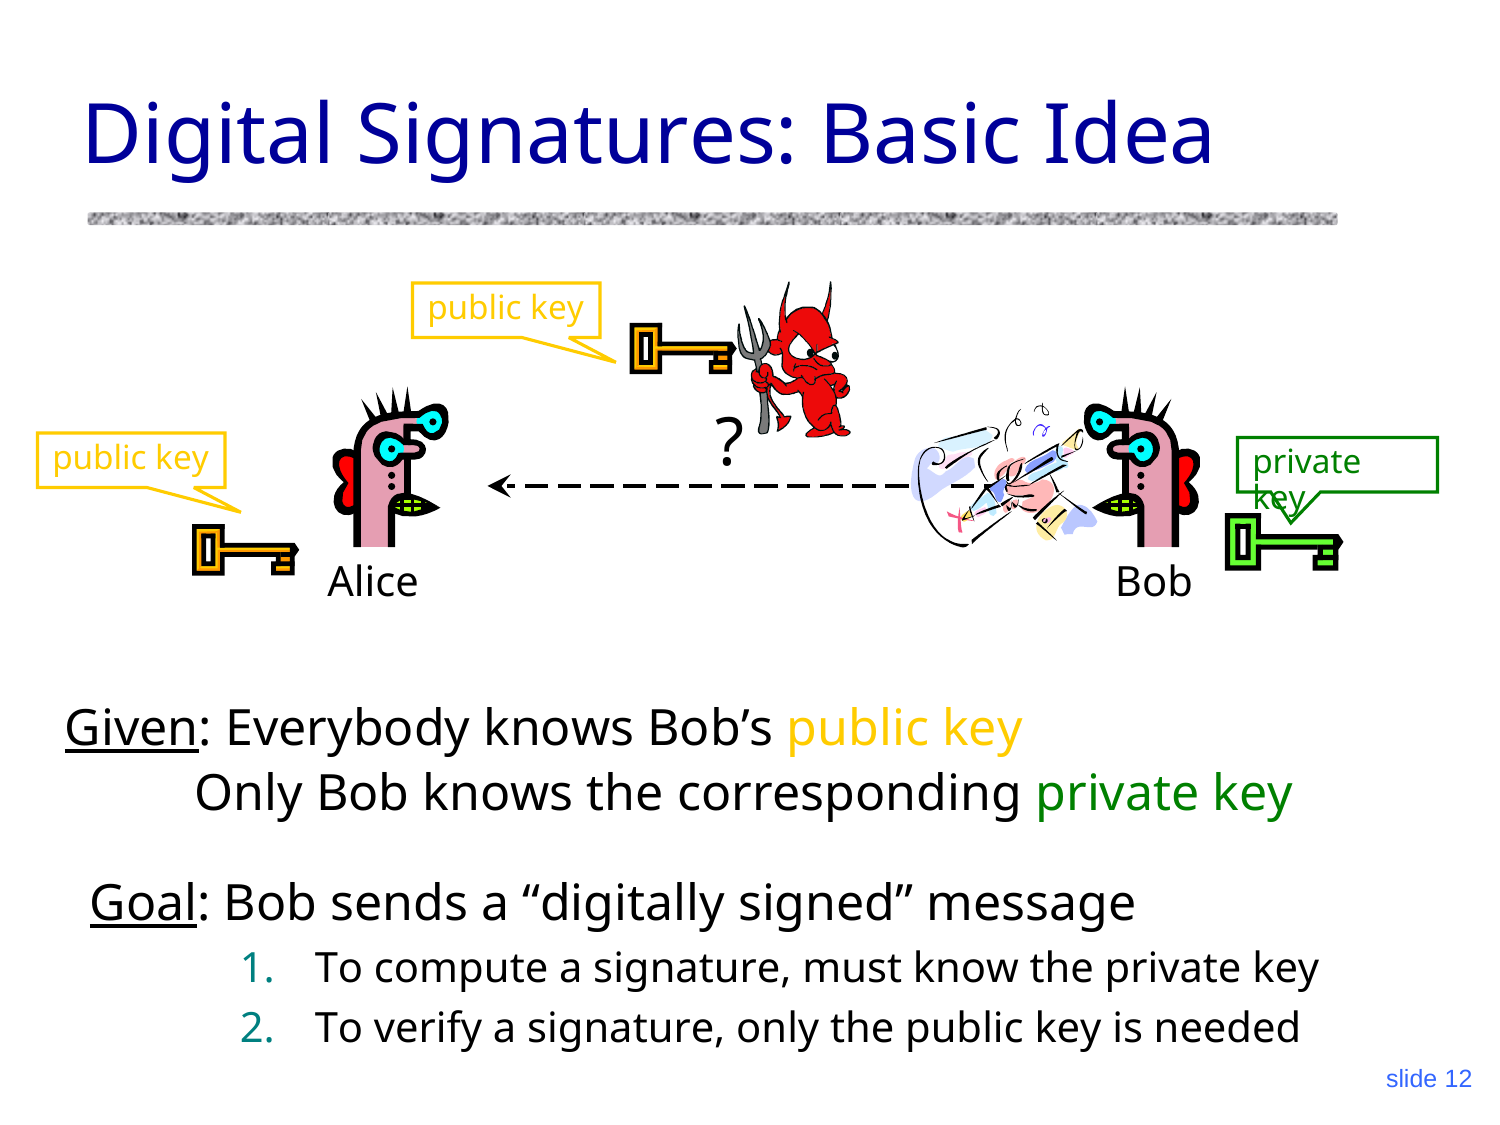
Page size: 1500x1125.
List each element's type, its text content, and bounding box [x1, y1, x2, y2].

text_box Bob [1099, 547, 1208, 613]
text_box private key [1237, 437, 1438, 512]
picture [1224, 512, 1345, 572]
text_box Goal: Bob sends a “digitally signed” message To compute a signature, must know the private key To verify a signature, only the public key is needed [75, 862, 1335, 1059]
picture [908, 385, 1200, 550]
text_box Alice [312, 547, 434, 613]
text_box public key [37, 433, 241, 513]
text_box ? [700, 390, 760, 487]
text_box slide <number> [1174, 1025, 1488, 1101]
text_box public key [412, 283, 616, 363]
title Digital Signatures: Basic Idea [66, 37, 1450, 188]
text_box [629, 322, 737, 375]
picture [332, 385, 451, 549]
picture [87, 212, 1338, 226]
picture [737, 281, 851, 438]
text_box [192, 524, 300, 576]
text_box Given: Everybody knows Bob’s public key Only Bob knows the corresponding private key [49, 687, 1309, 830]
